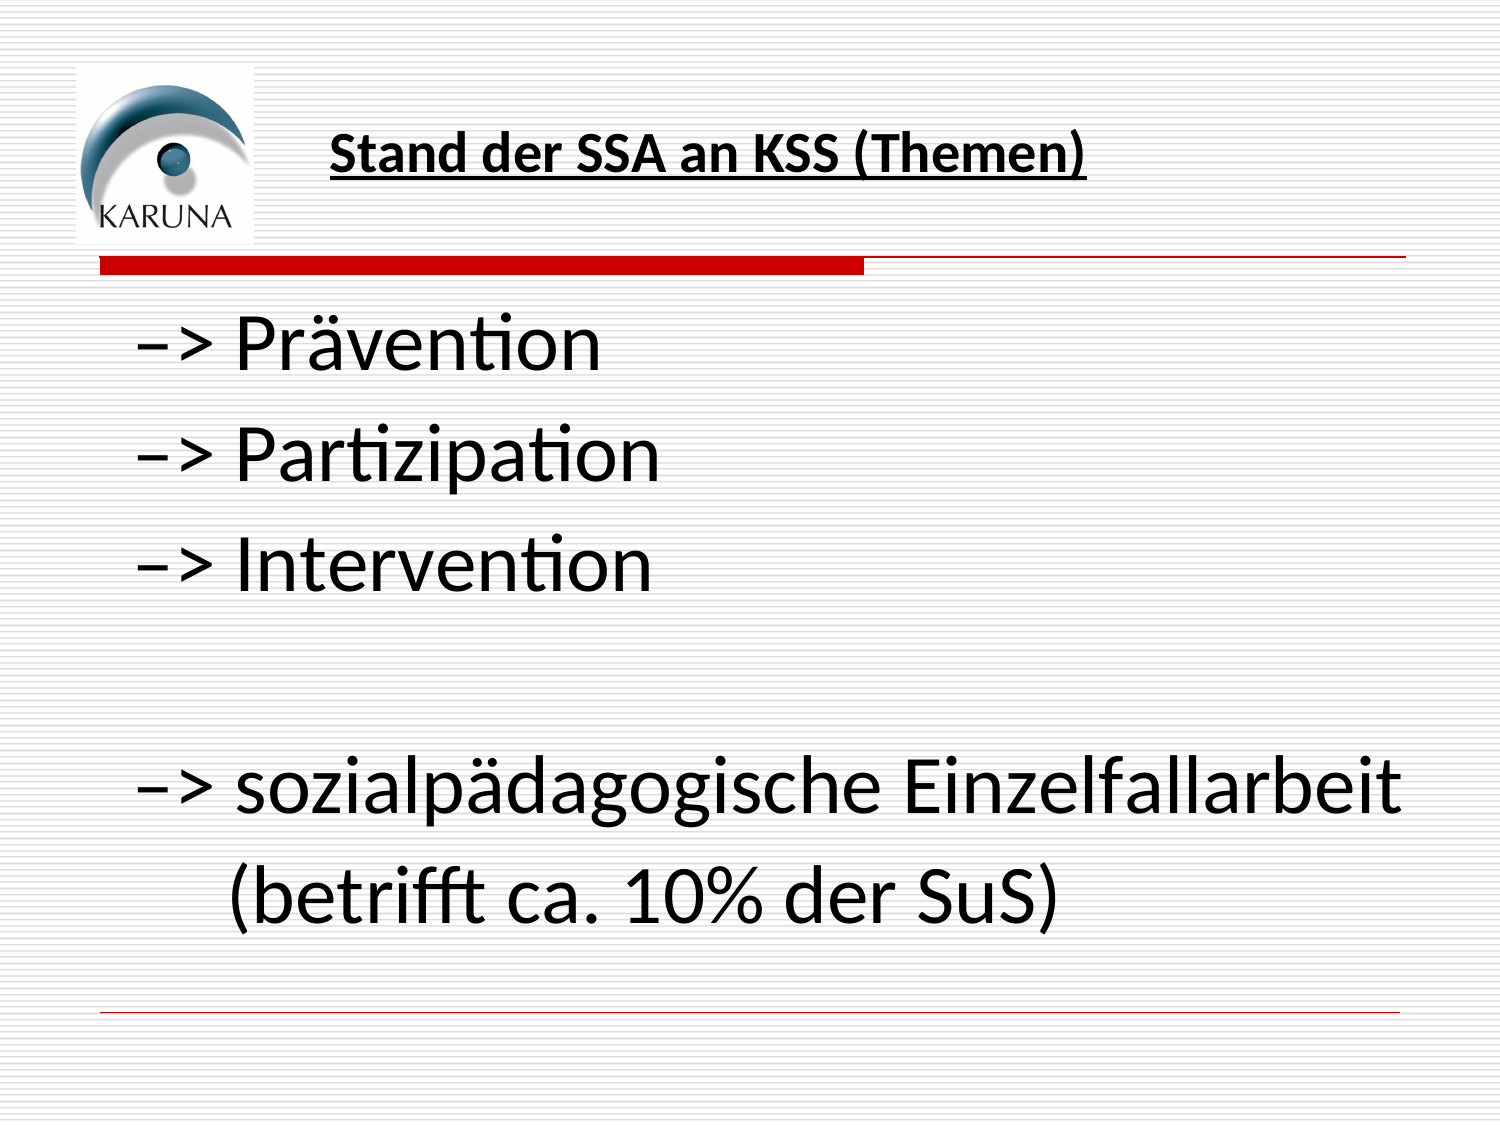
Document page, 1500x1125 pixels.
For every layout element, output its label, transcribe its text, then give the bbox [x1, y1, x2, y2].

list –> Prävention –> Partizipation –> Intervention –> sozialpädagogische Einzelfallarbeit (betrifft ca. 10% der SuS) [41, 290, 1447, 1071]
title Stand der SSA an KSS (Themen) [314, 97, 1178, 192]
picture [0, 0, 1500, 1125]
